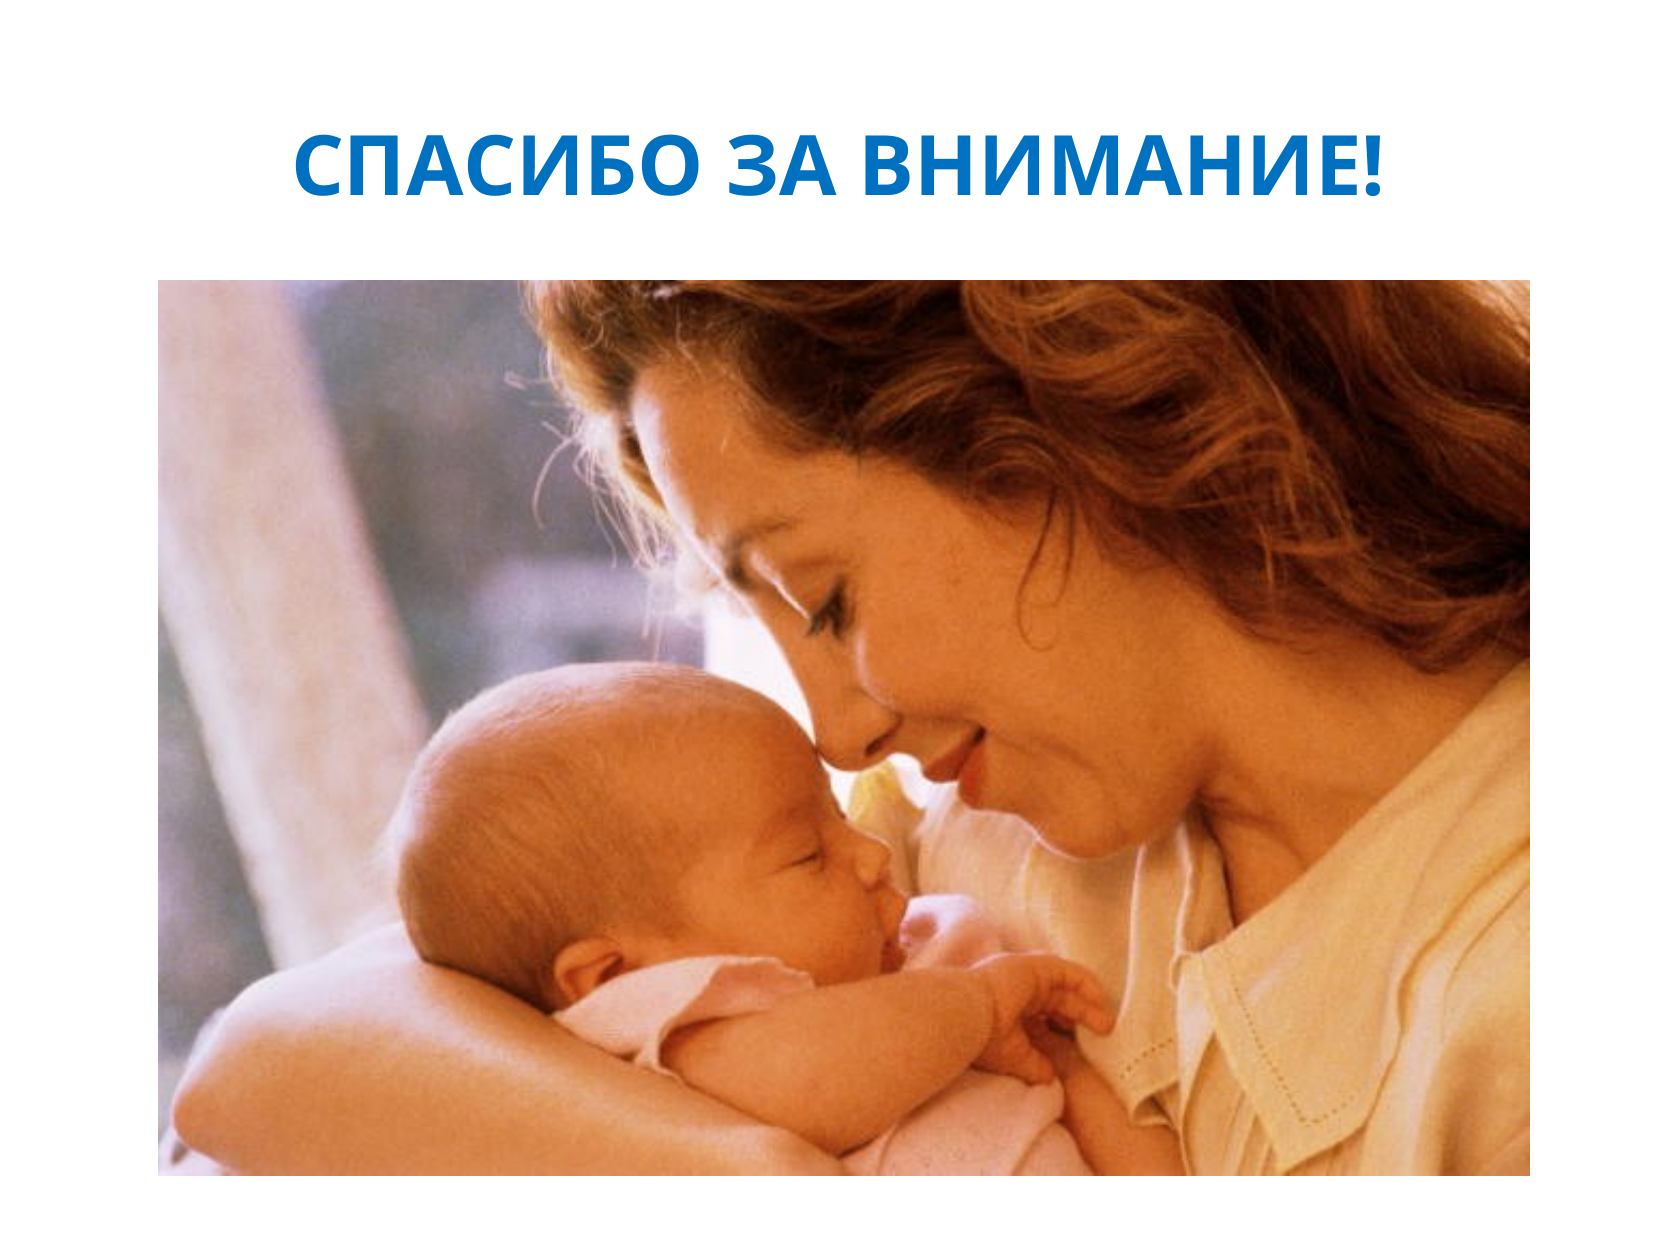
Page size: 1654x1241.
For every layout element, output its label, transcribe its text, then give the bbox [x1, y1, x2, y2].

text_box СПАСИБО ЗА ВНИМАНИЕ! [276, 104, 1432, 221]
picture [158, 280, 1530, 1176]
